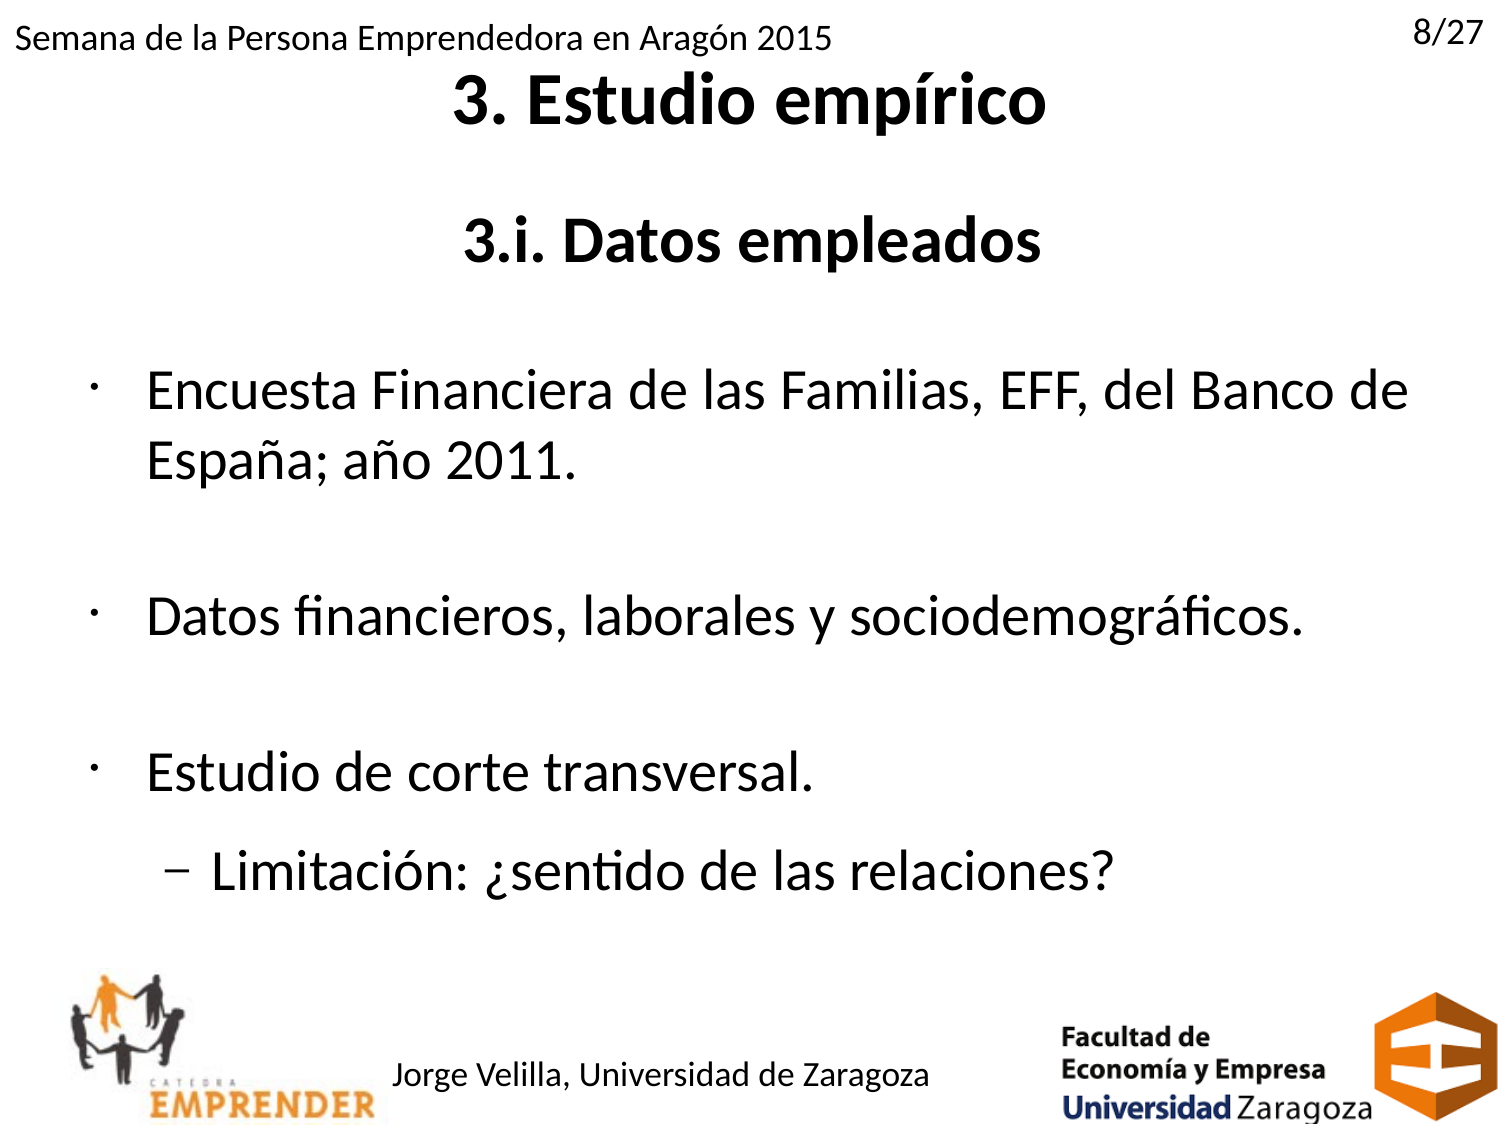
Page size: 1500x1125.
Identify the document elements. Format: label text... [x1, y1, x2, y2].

slide_number <número>/27 [1398, 0, 1500, 57]
picture [1050, 992, 1500, 1124]
picture [0, 968, 444, 1125]
text_box Jorge Velilla, Universidad de Zaragoza [377, 1043, 946, 1101]
list Encuesta Financiera de las Familias, EFF, del Banco de España; año 2011. Datos financieros, laborales y sociodemográficos. Estudio de corte transversal. Limitación: ¿sentido de las relaciones? [75, 343, 1425, 1001]
text_box Semana de la Persona Emprendedora en Aragón 2015 [0, 5, 857, 66]
title 3. Estudio empírico [75, 41, 1425, 230]
text_box 3.i. Datos empleados [447, 188, 1058, 329]
